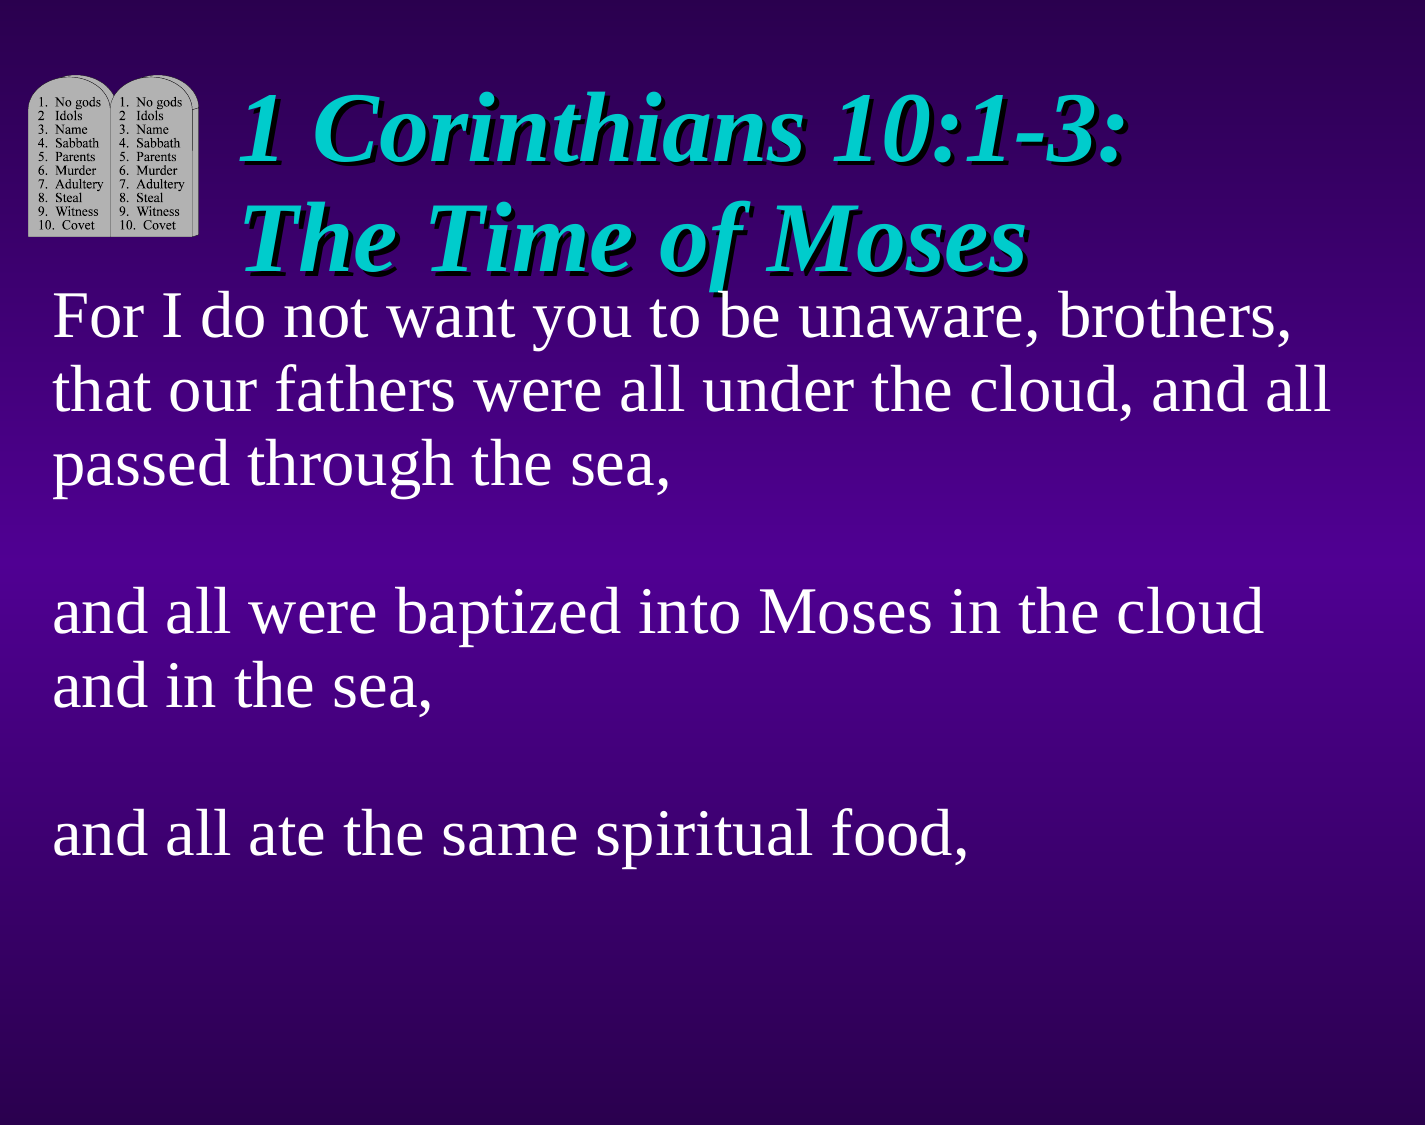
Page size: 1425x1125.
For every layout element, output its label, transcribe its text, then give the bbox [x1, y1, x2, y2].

title 1 Corinthians 10:1-3: The Time of Moses [237, 55, 1319, 270]
text_box For I do not want you to be unaware, brothers, that our fathers were all under the cloud, and all passed through the sea, and all were baptized into Moses in the cloud and in the sea, and all ate the same spiritual food, [37, 270, 1388, 1041]
